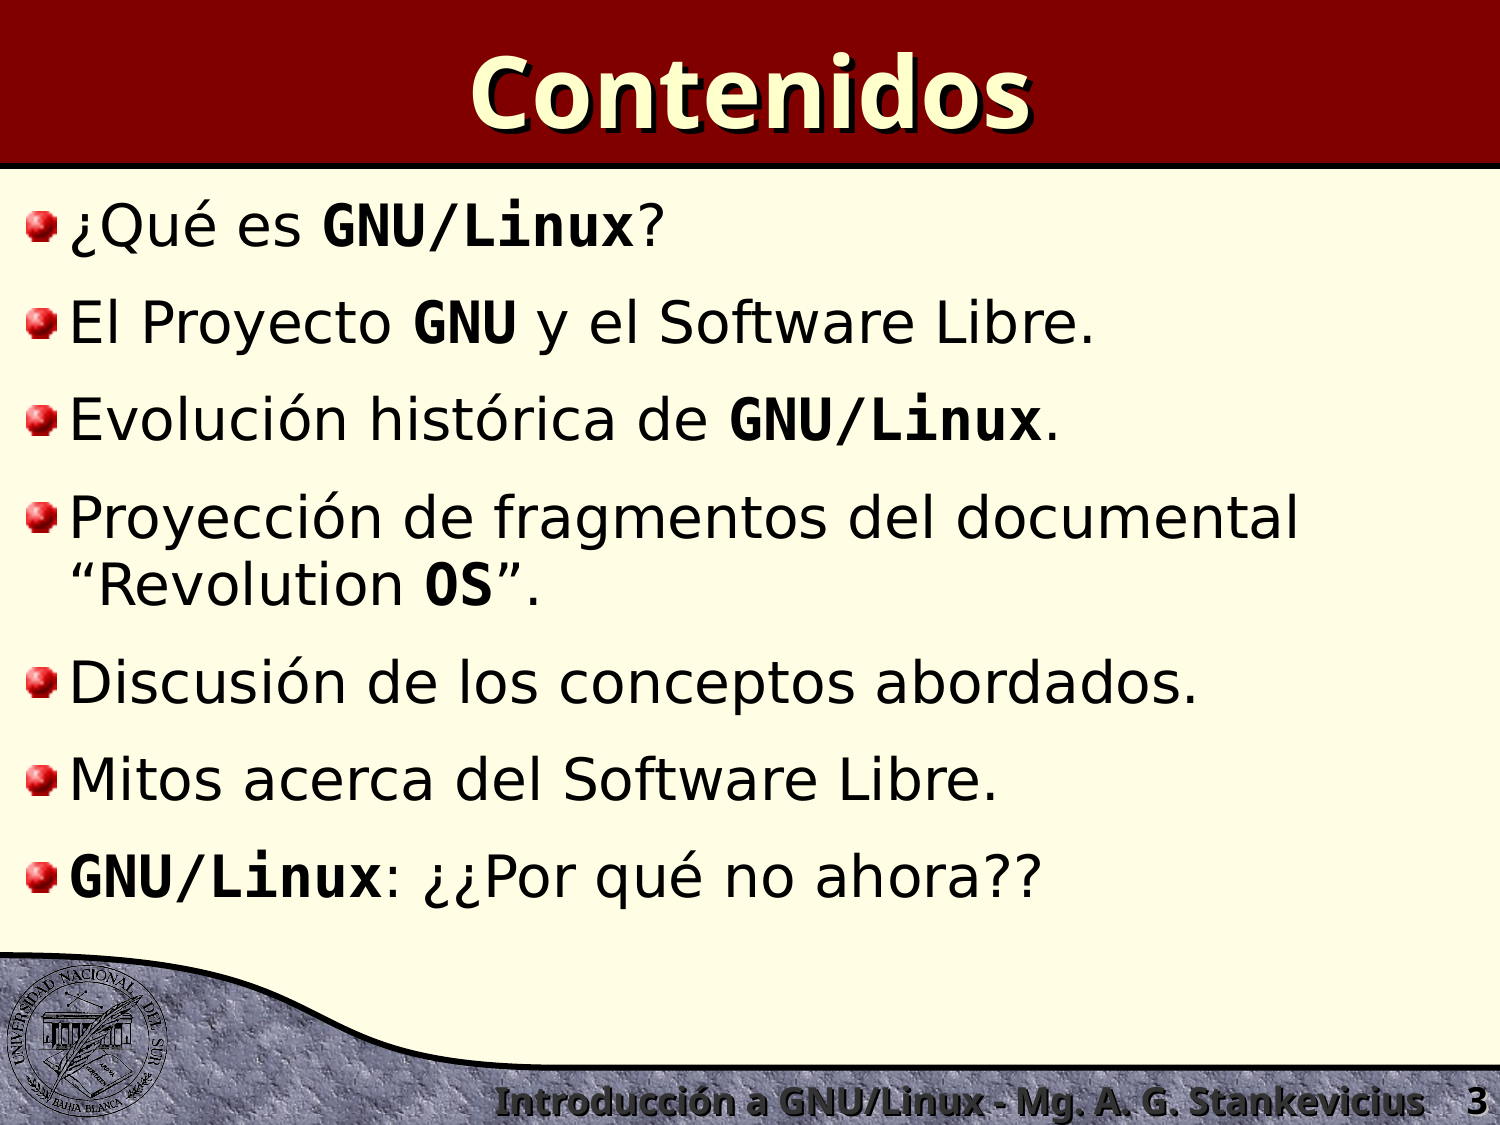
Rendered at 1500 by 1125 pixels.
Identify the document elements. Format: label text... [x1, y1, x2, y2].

title Contenidos [15, 12, 1485, 153]
list ¿Qué es GNU/Linux? El Proyecto GNU y el Software Libre. Evolución histórica de GNU/Linux. Proyección de fragmentos del documental “Revolution OS”. Discusión de los conceptos abordados. Mitos acerca del Software Libre. GNU/Linux: ¿¿Por qué no ahora?? [11, 192, 1486, 935]
picture [1059, 1100, 1065, 1110]
picture [0, 956, 1500, 1125]
